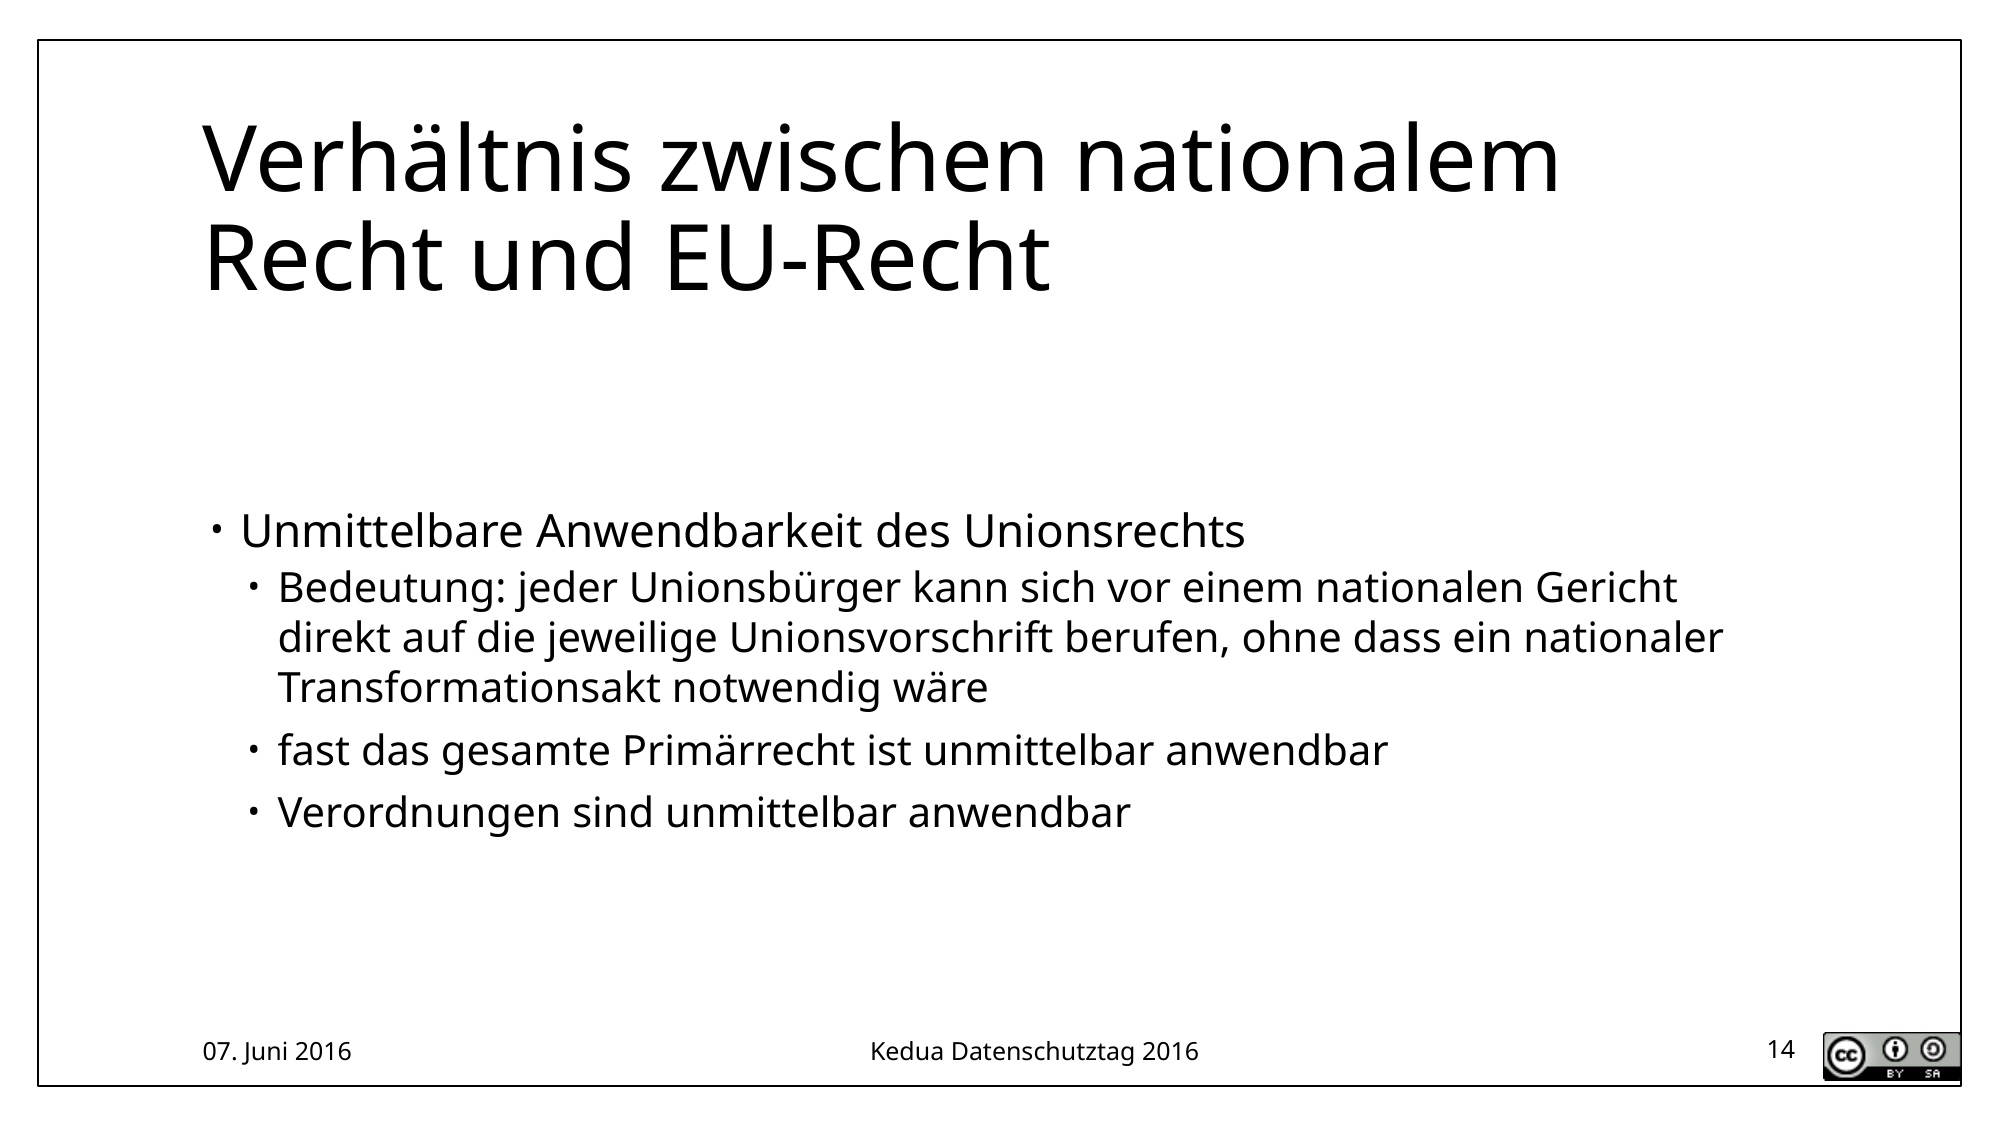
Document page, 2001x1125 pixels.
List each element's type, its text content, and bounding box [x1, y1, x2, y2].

slide_number 07. Juni 2016 [187, 1020, 570, 1081]
title Verhältnis zwischen nationalem Recht und EU-Recht [187, 99, 1808, 323]
picture [1823, 1032, 1962, 1081]
slide_number <Foliennummer> [1530, 1020, 1811, 1081]
list Unmittelbare Anwendbarkeit des Unionsrechts Bedeutung: jeder Unionsbürger kann sich vor einem nationalen Gericht direkt auf die jeweilige Unionsvorschrift berufen, ohne dass ein nationaler Transformationsakt notwendig wäre fast das gesamte Primärrecht ist unmittelbar anwendbar Verordnungen sind unmittelbar anwendbar [187, 337, 1808, 1000]
footer Kedua Datenschutztag 2016 [647, 1020, 1422, 1081]
